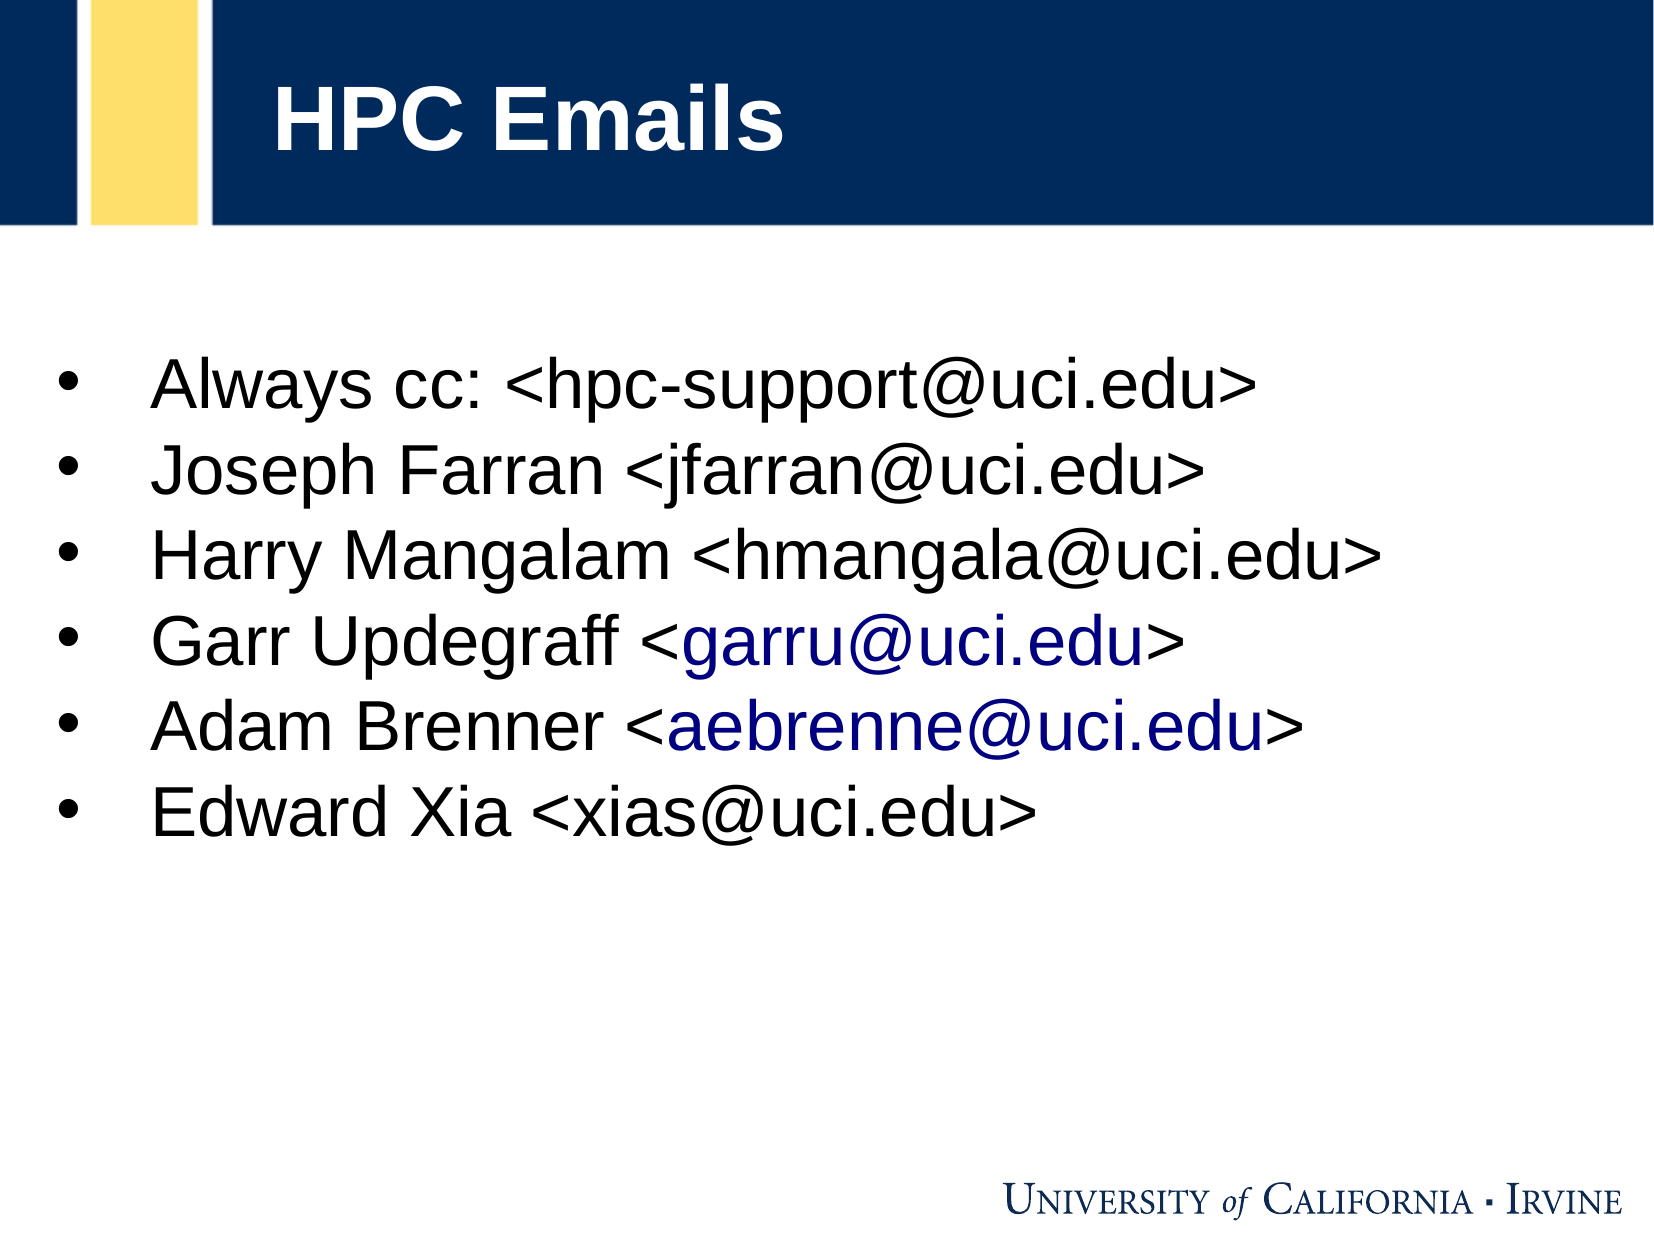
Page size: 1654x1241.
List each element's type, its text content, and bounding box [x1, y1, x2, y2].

title HPC Emails [257, 0, 1654, 228]
subtitle Always cc: <hpc-support@uci.edu> Joseph Farran <jfarran@uci.edu> Harry Mangalam <hmangala@uci.edu> Garr Updegraff <garru@uci.edu> Adam Brenner <aebrenne@uci.edu> Edward Xia <xias@uci.edu> [41, 346, 1615, 1130]
picture [0, 0, 1654, 1241]
